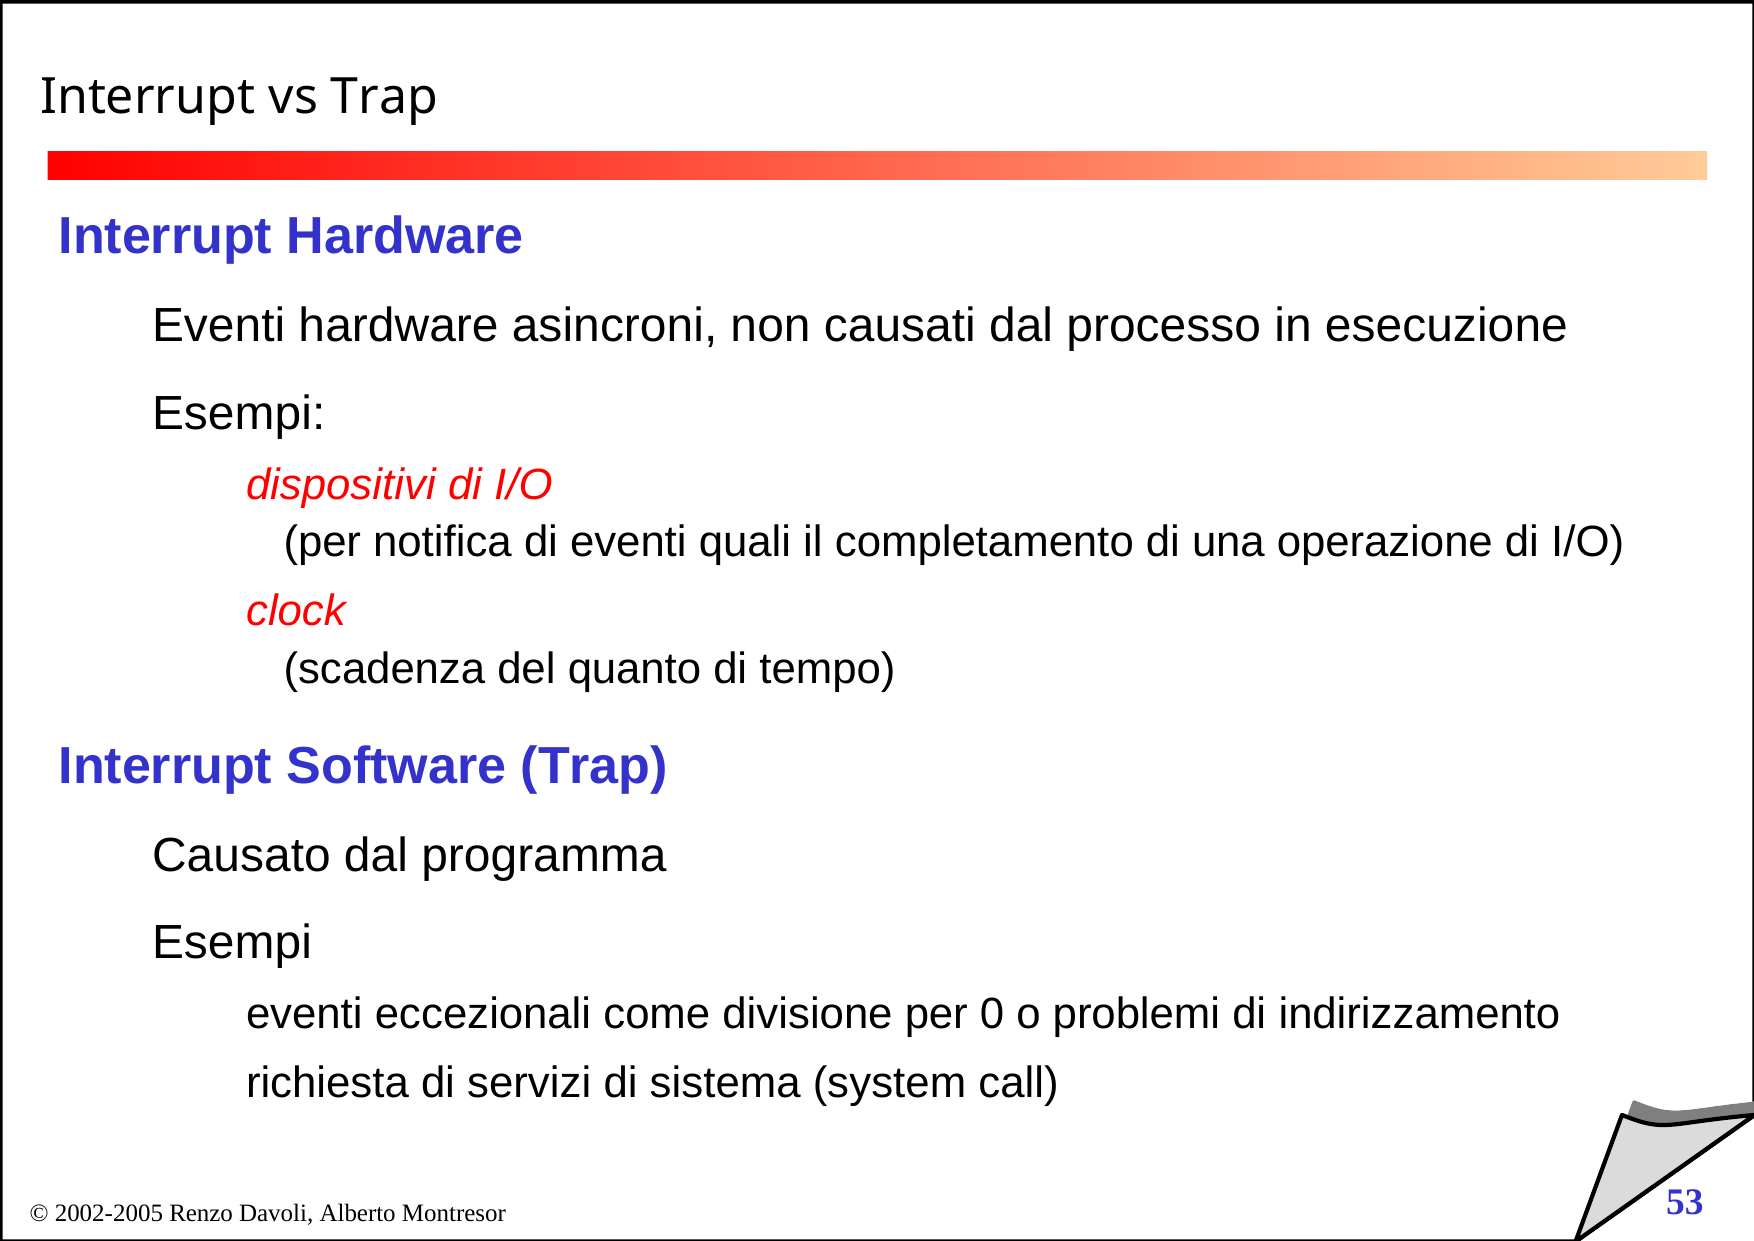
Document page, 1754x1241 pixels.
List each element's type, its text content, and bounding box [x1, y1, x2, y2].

list Interrupt Hardware Eventi hardware asincroni, non causati dal processo in esecuzione Esempi: dispositivi di I/O (per notifica di eventi quali il completamento di una operazione di I/O) clock (scadenza del quanto di tempo) Interrupt Software (Trap) Causato dal programma Esempi eventi eccezionali come divisione per 0 o problemi di indirizzamento richiesta di servizi di sistema (system call) [58, 206, 1696, 1115]
title Interrupt vs Trap [40, 49, 1714, 144]
